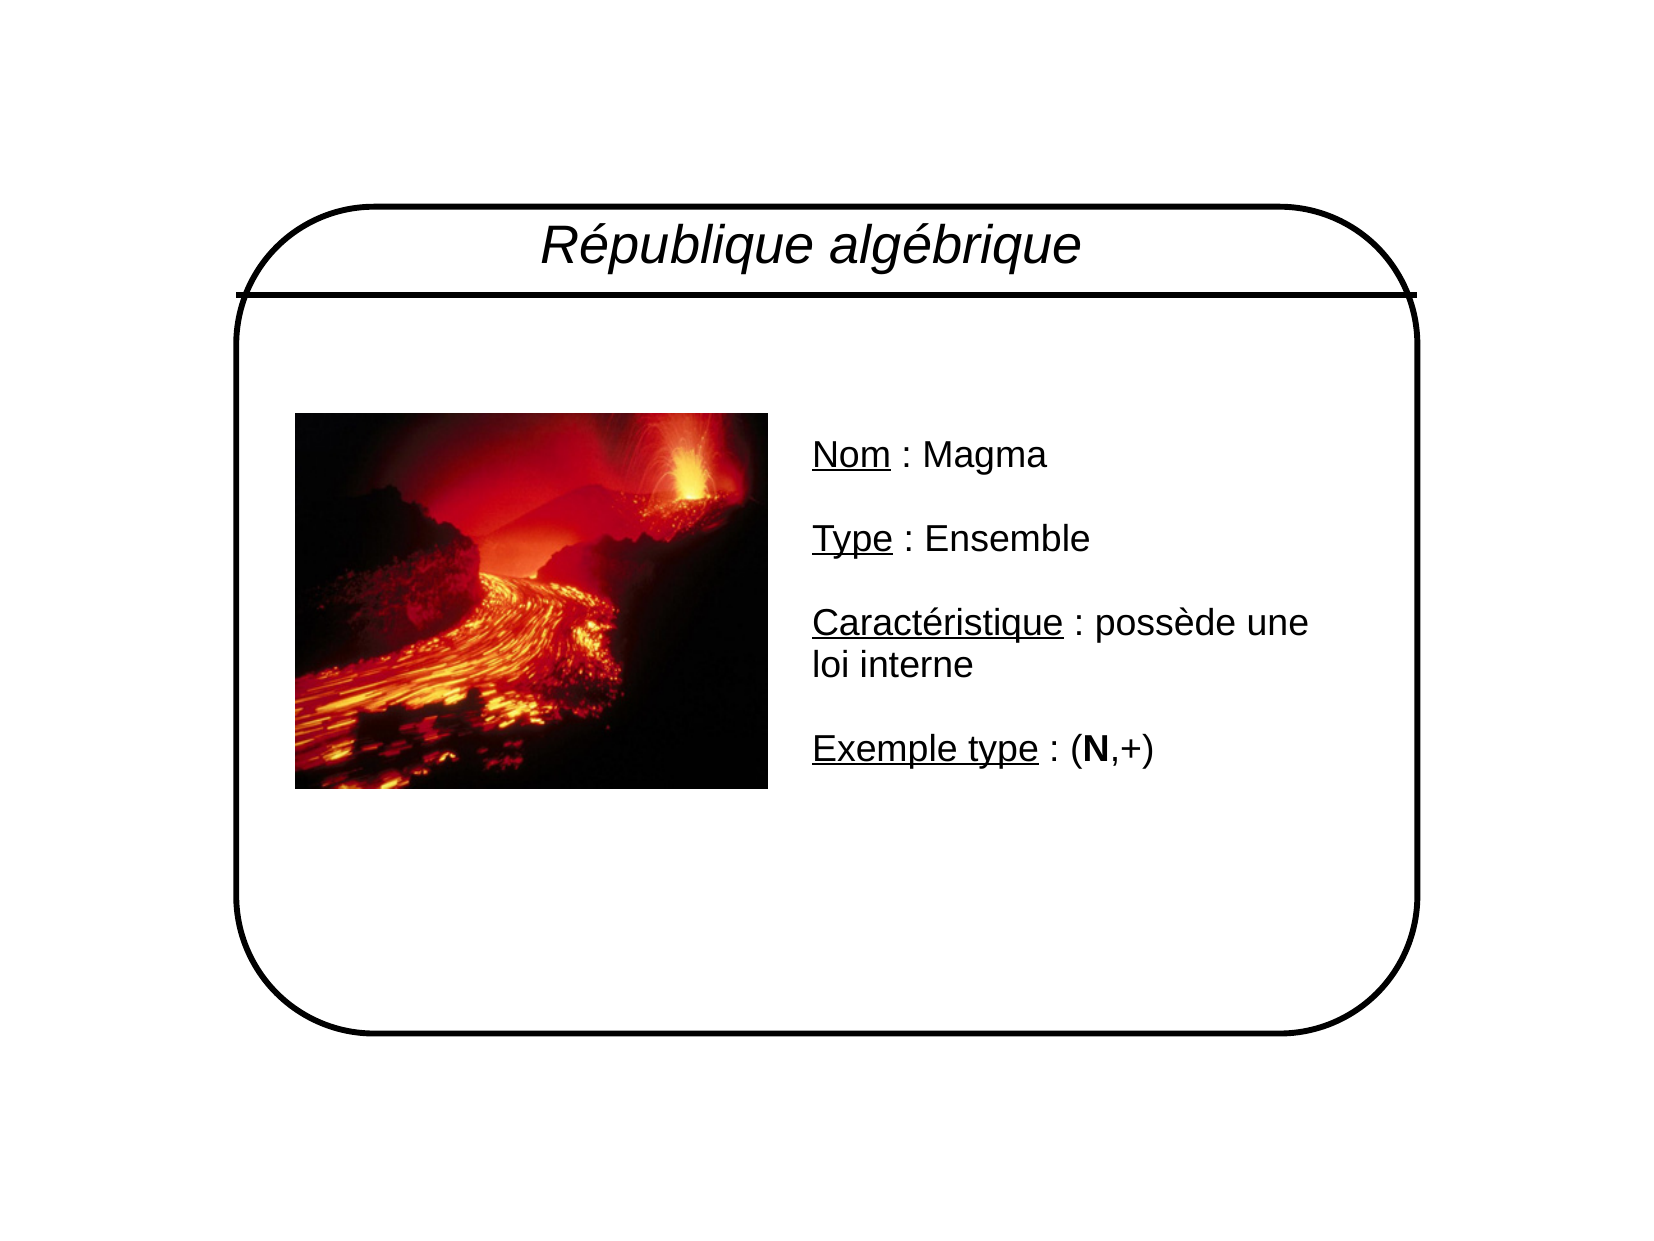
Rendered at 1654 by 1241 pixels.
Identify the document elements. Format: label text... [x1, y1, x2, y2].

text_box Nom : Magma Type : Ensemble Caractéristique : possède une loi interne Exemple type : (N,+) [797, 383, 1359, 886]
picture [295, 413, 768, 789]
text_box [236, 298, 1418, 1034]
text_box République algébrique [206, 206, 1418, 282]
text_box [246, 282, 1407, 292]
